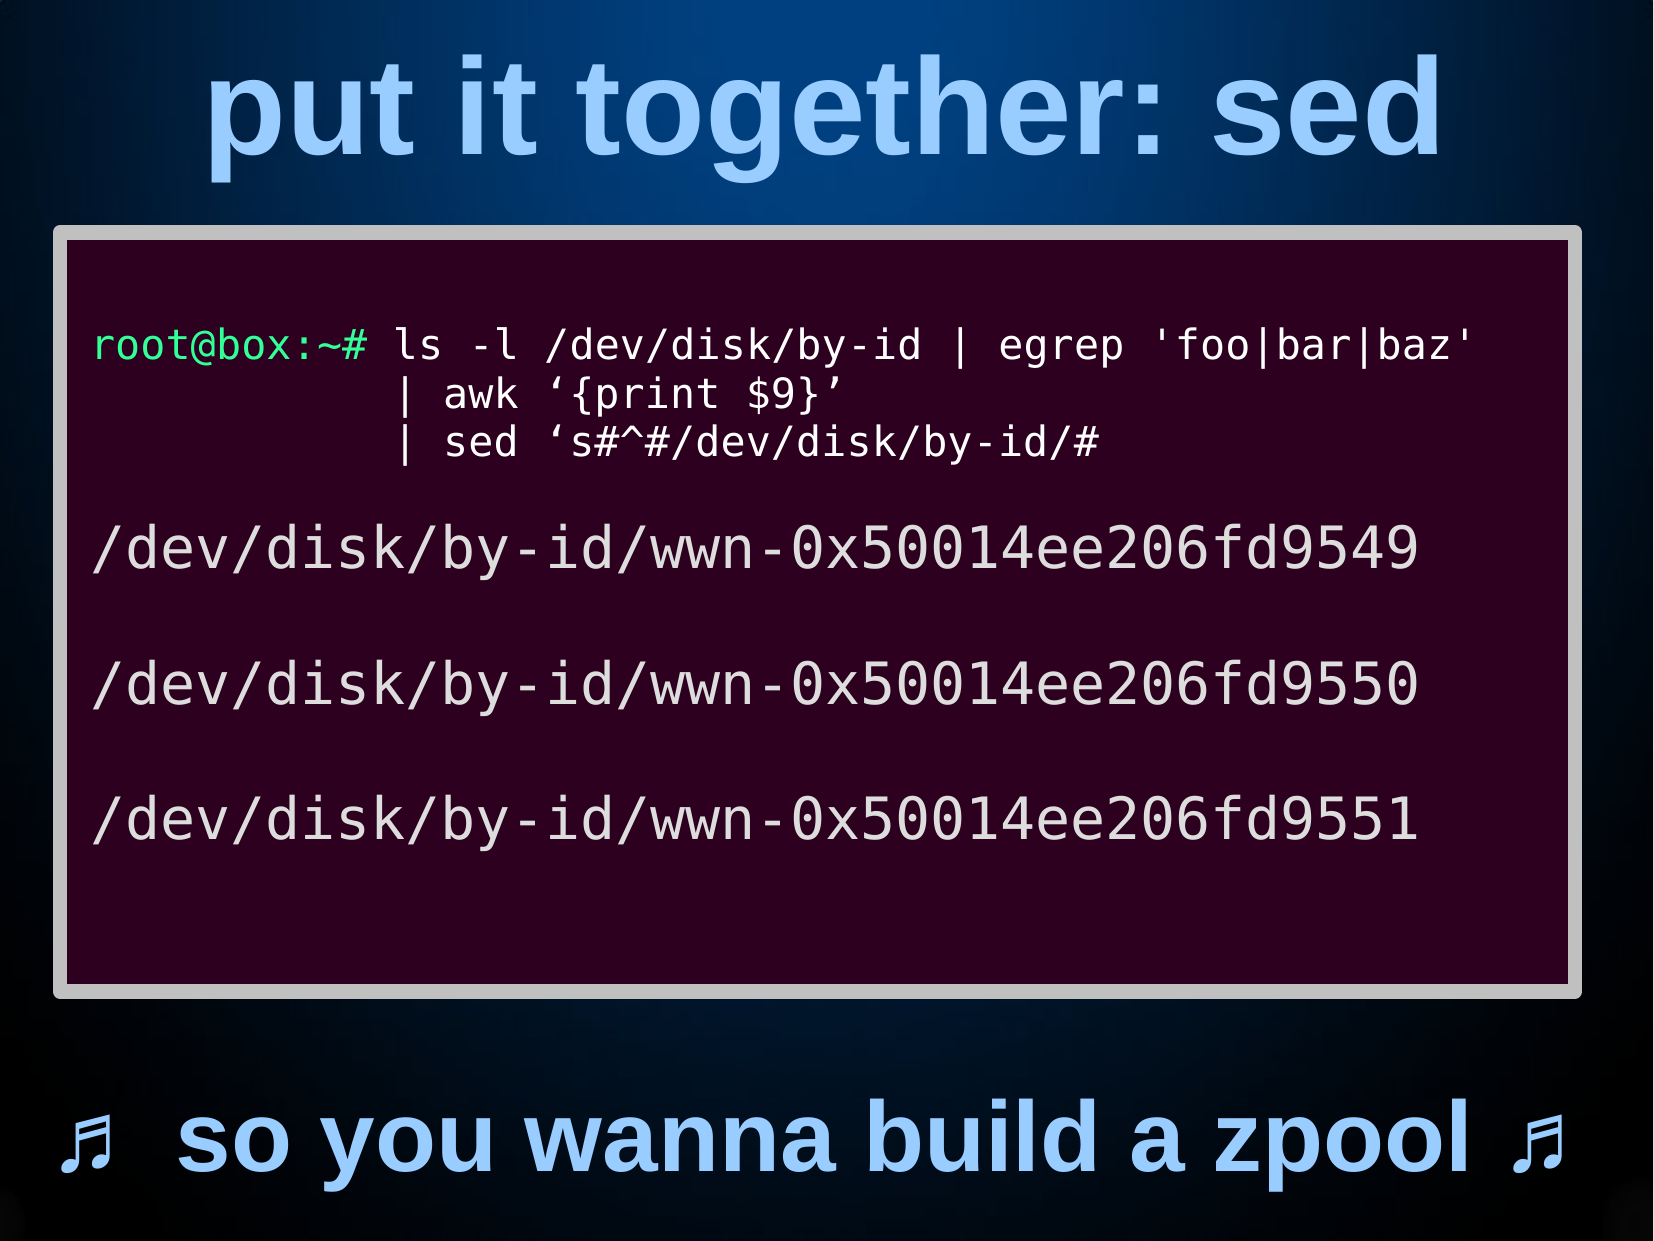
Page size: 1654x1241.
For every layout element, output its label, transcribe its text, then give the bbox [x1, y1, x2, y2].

list root@box:~# ls -l /dev/disk/by-id | egrep 'foo|bar|baz' | awk ‘{print $9}’ | sed ‘s#^#/dev/disk/by-id/# /dev/disk/by-id/wwn-0x50014ee206fd9549 /dev/disk/by-id/wwn-0x50014ee206fd9550 /dev/disk/by-id/wwn-0x50014ee206fd9551 [60, 232, 1576, 992]
picture [0, 0, 1654, 1241]
title put it together: sed [0, 2, 1651, 211]
title ♬ so you wanna build a zpool ♬ [0, 1033, 1651, 1241]
